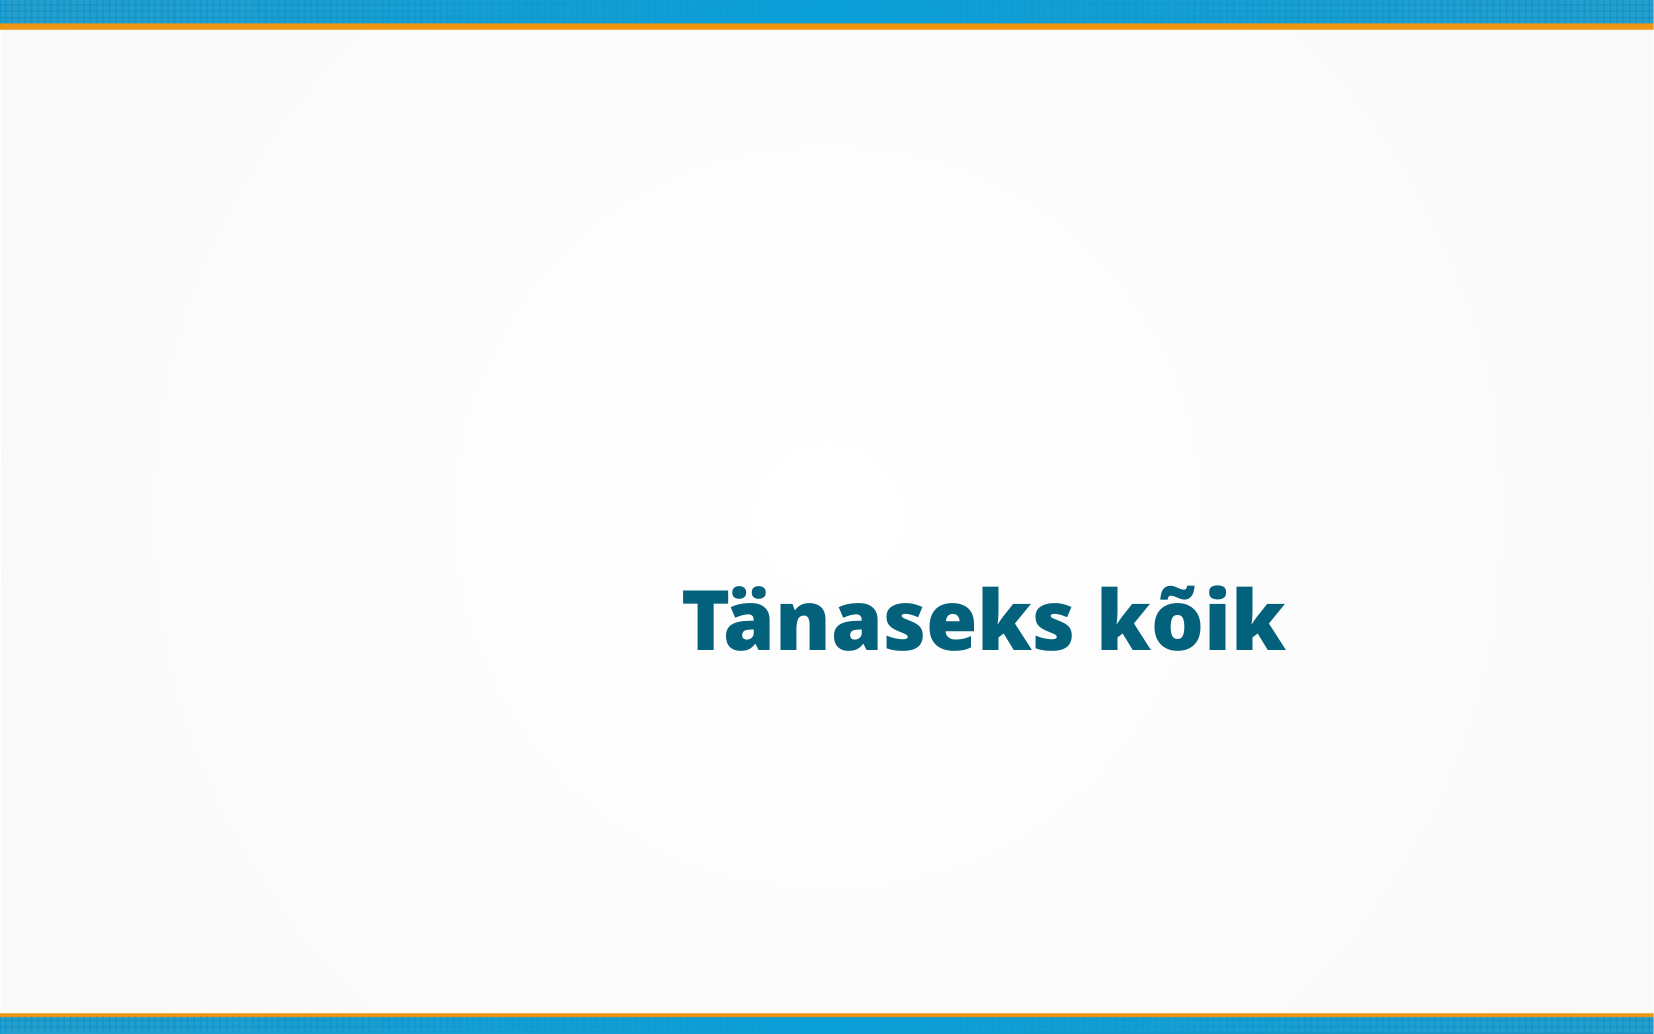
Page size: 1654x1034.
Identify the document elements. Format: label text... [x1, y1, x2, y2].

picture [0, 0, 1654, 1034]
subtitle Tänaseks kõik [98, 138, 1654, 1034]
